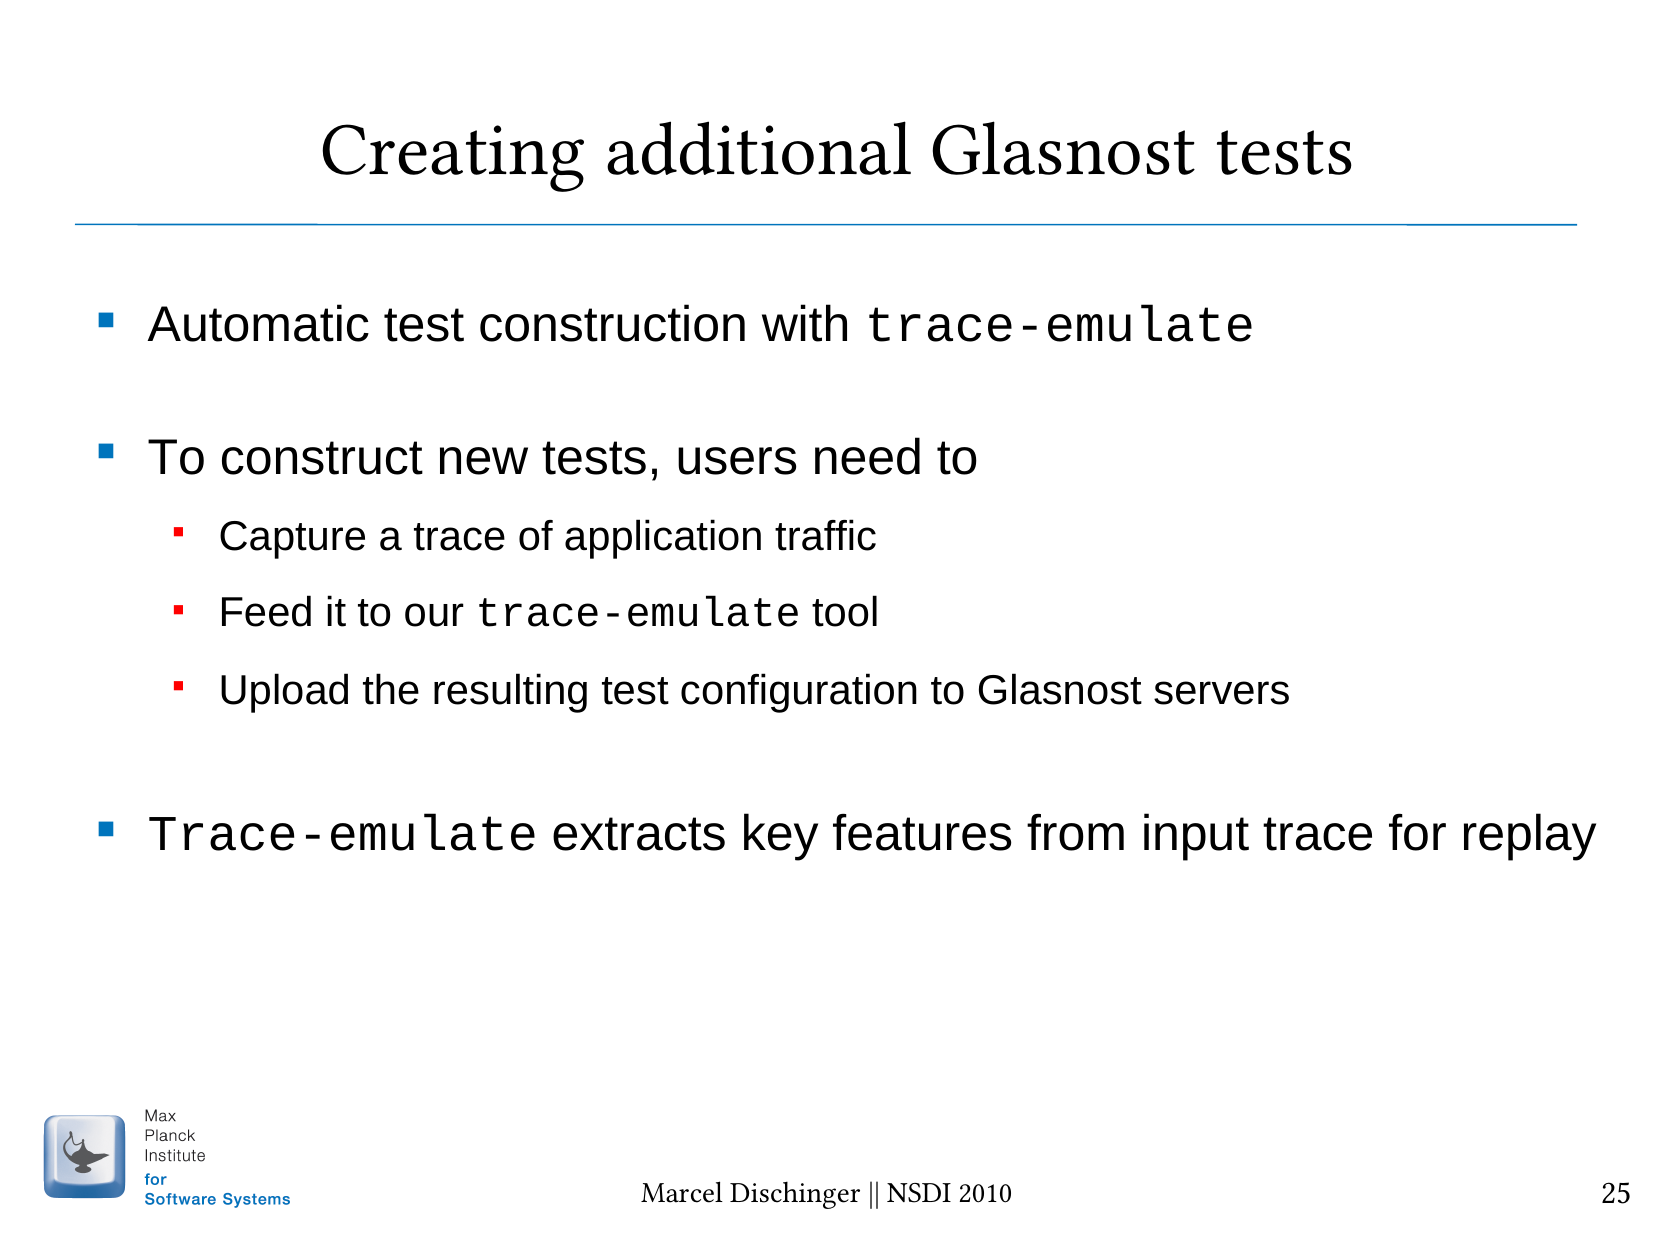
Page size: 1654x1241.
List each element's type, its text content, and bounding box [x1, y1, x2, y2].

list Automatic test construction with trace-emulate To construct new tests, users need to Capture a trace of application traffic Feed it to our trace-emulate tool Upload the resulting test configuration to Glasnost servers Trace-emulate extracts key features from input trace for replay [77, 277, 1609, 1180]
title Creating additional Glasnost tests [54, 51, 1621, 252]
